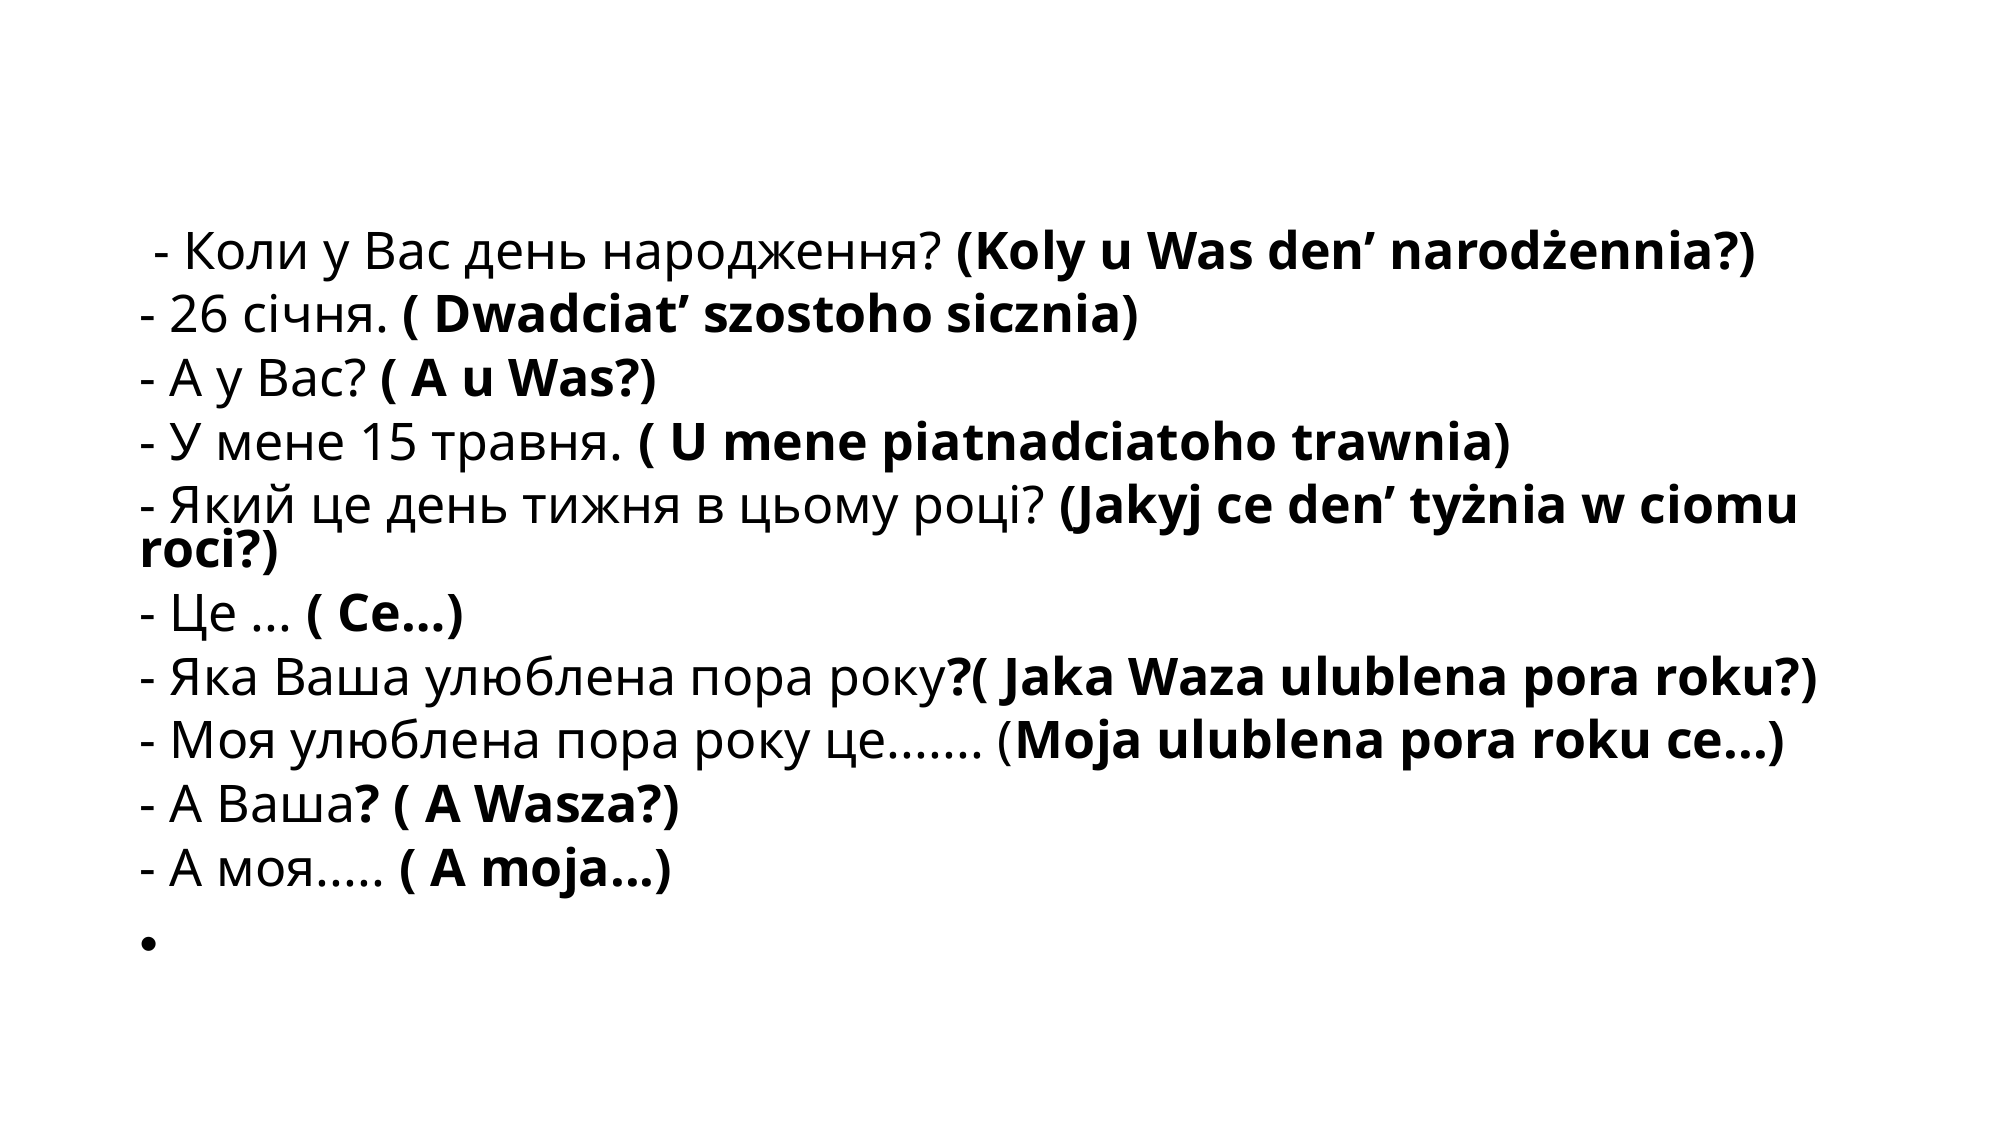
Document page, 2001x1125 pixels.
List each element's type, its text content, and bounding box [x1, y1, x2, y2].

list - Коли у Вас день народження? (Koly u Was den’ narodżennia?) - 26 січня. ( Dwadciat’ szostoho sicznia) - А у Вас? ( A u Was?) - У мене 15 травня. ( U mene piatnadciatoho trawnia) - Який це день тижня в цьому році? (Jakyj ce den’ tyżnia w ciomu roci?) - Це ... ( Ce…) - Яка Ваша улюблена пора року?( Jaka Waza ulublena pora roku?) - Моя улюблена пора року це....... (Moja ulublena pora roku ce...) - А Ваша? ( A Wasza?) - А моя..... ( A moja...) [124, 226, 1850, 941]
